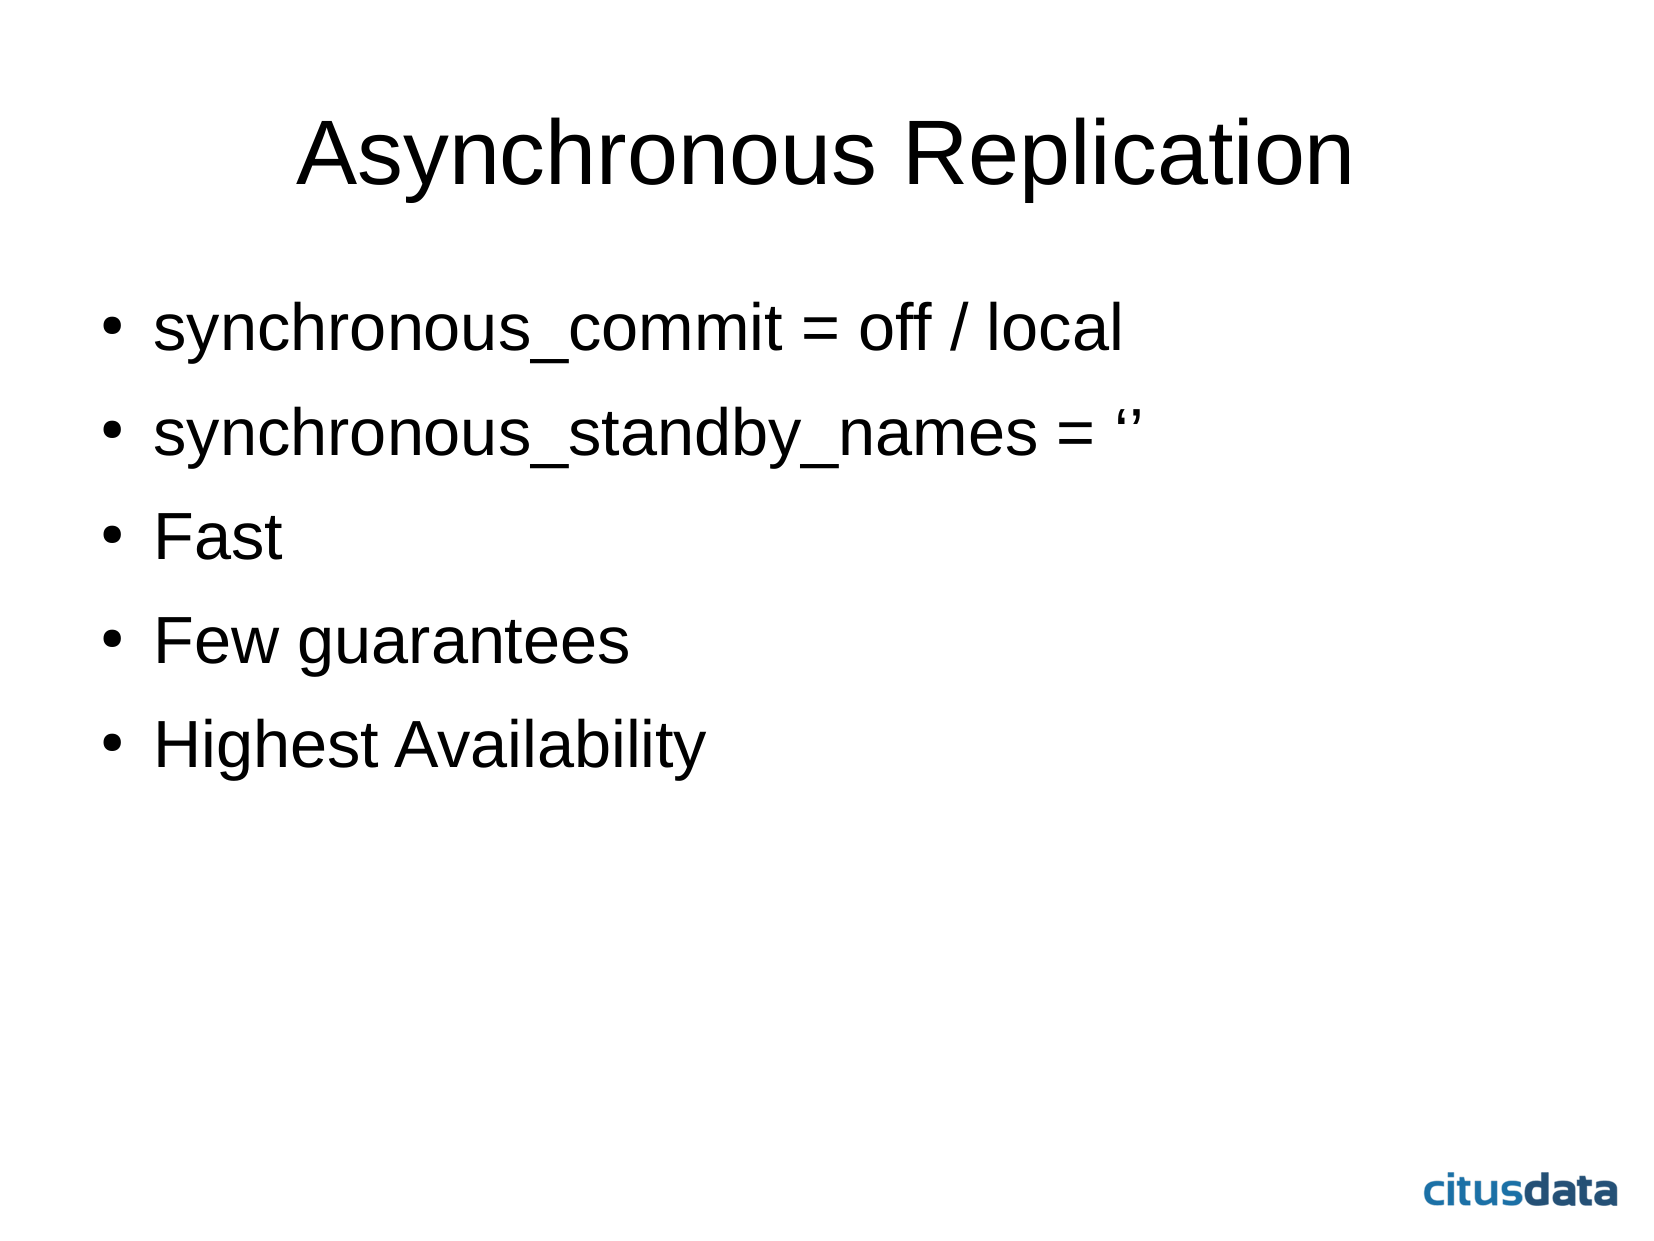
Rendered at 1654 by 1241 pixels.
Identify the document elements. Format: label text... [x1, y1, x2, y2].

list synchronous_commit = off / local synchronous_standby_names = ‘’ Fast Few guarantees Highest Availability [82, 290, 1571, 1096]
picture [1420, 1167, 1622, 1209]
title Asynchronous Replication [82, 49, 1571, 257]
